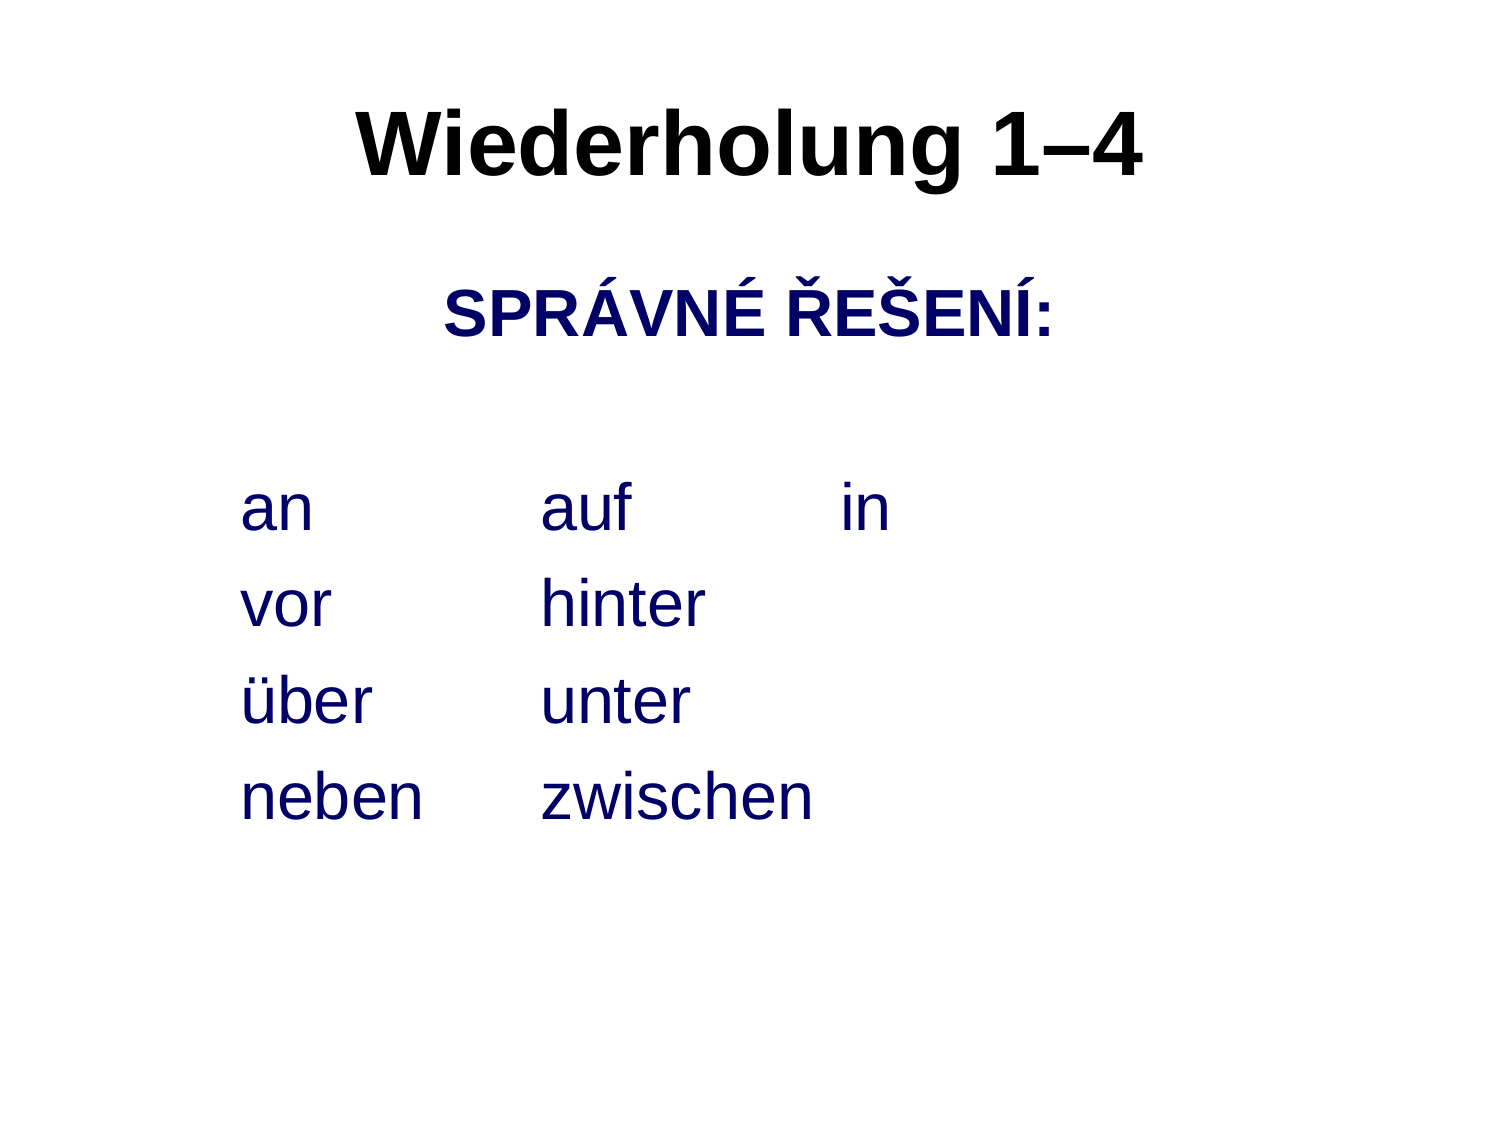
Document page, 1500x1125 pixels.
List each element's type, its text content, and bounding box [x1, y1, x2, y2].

title Wiederholung 1–4 [75, 45, 1426, 233]
list SPRÁVNÉ ŘEŠENÍ: an auf in vor hinter über unter neben zwischen [75, 262, 1426, 1007]
